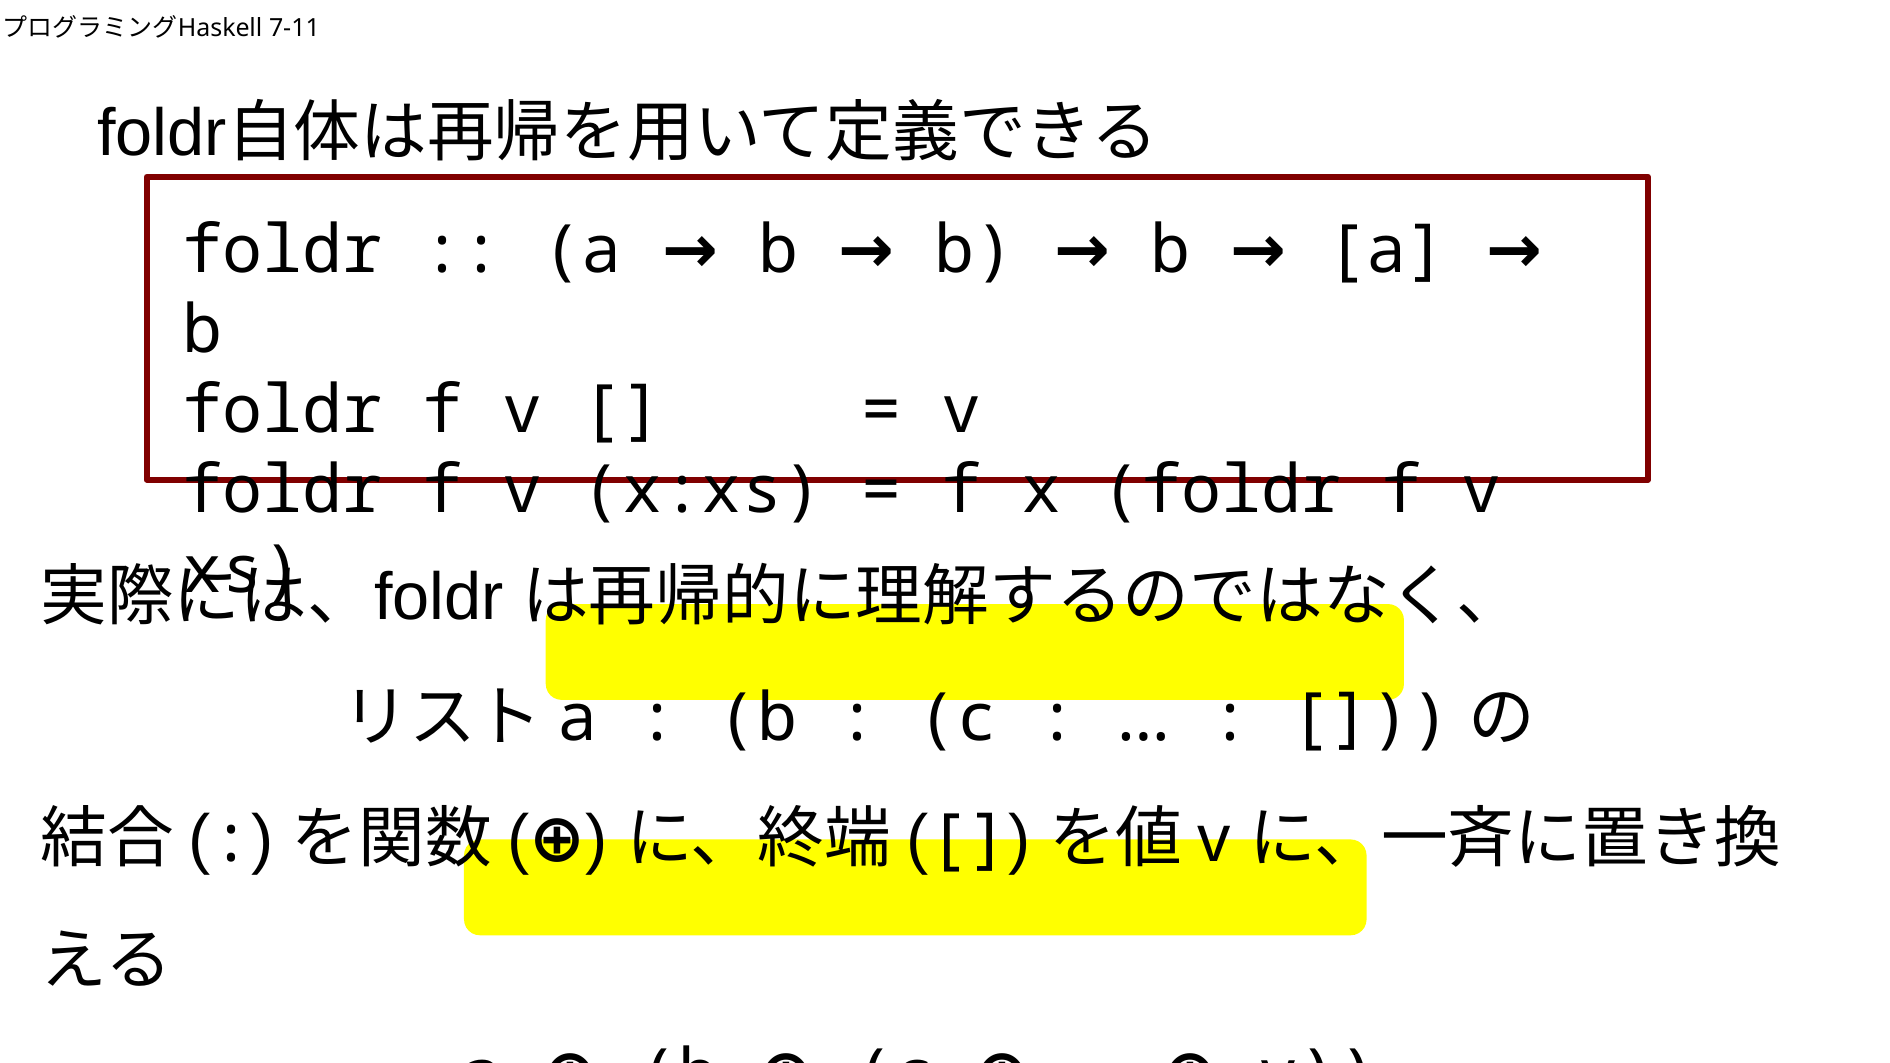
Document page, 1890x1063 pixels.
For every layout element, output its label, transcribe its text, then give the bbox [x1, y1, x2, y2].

list 実際には、foldr は再帰的に理解するのではなく、 リスト a : (b : (c : … : [])) の 結合 (:) を関数 (⊕) に、終端 ([]) を値 v に、一斉に置き換える a ⊕ (b ⊕ (c ⊕ … ⊕ v)) と直観的に解釈すると理解しやすい。 [37, 515, 1841, 1028]
text_box foldr :: (a → b → b) → b → [a] → b foldr f v [] = v foldr f v (x:xs) = f x (foldr f v xs) [146, 176, 1648, 480]
list foldr自体は再帰を用いて定義できる [94, 74, 1796, 156]
